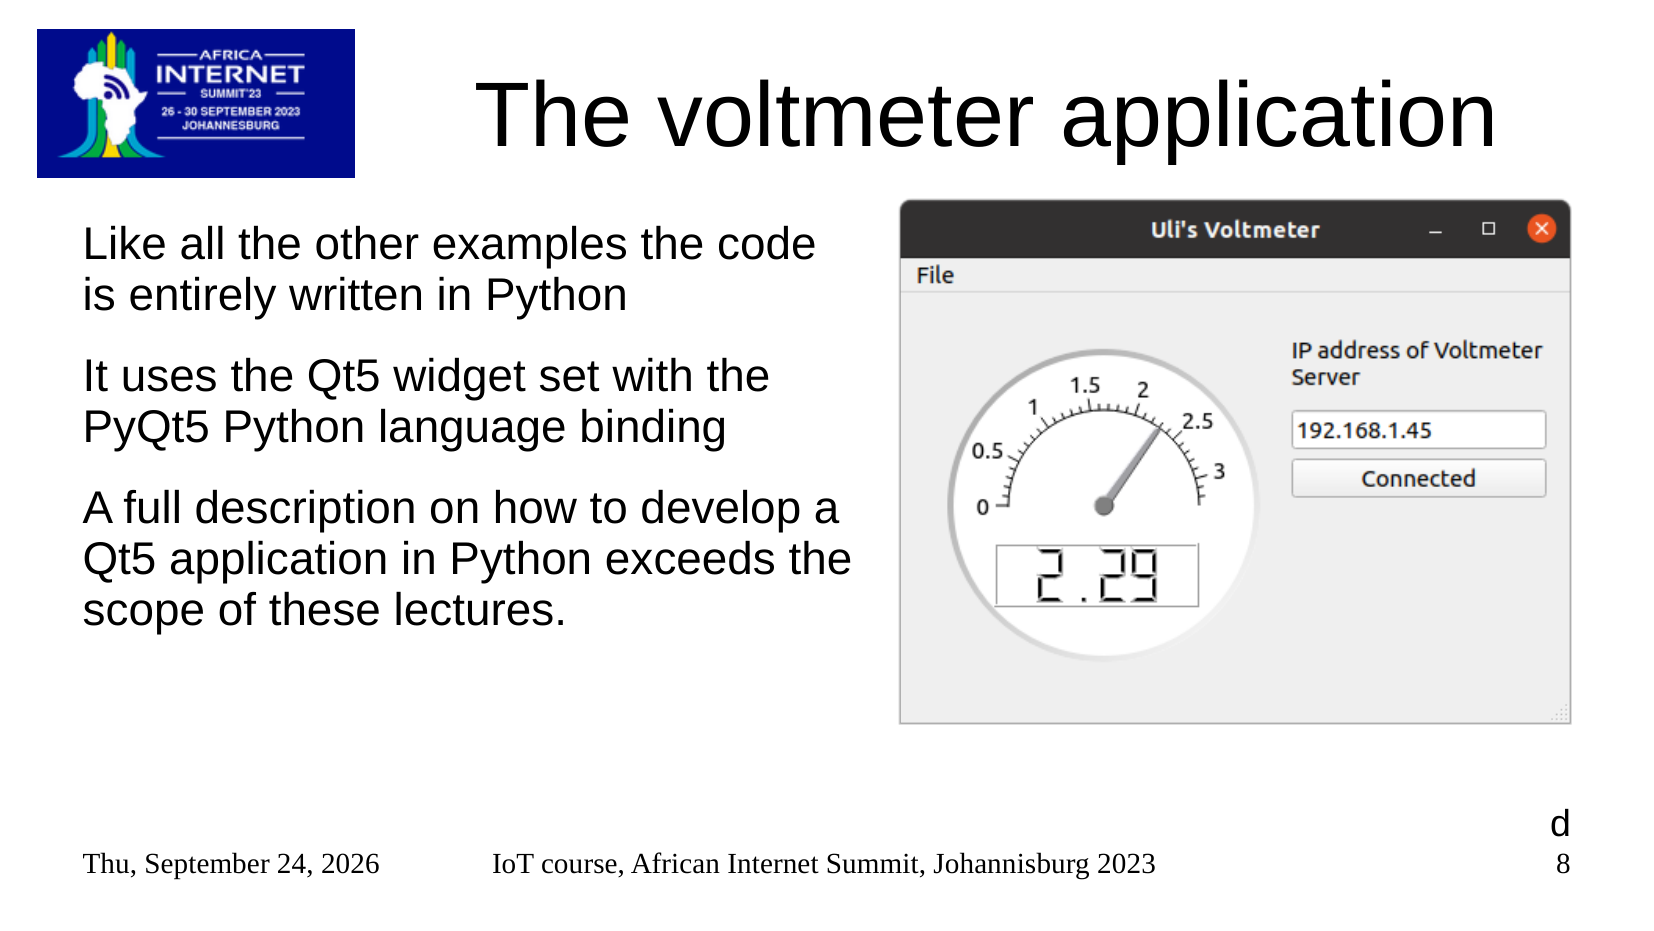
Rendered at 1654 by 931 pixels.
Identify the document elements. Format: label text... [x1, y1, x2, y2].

list Like all the other examples the code is entirely written in Python It uses the Qt5 widget set with the PyQt5 Python language binding A full description on how to develop a Qt5 application in Python exceeds the scope of these lectures. [82, 217, 857, 758]
title The voltmeter application [403, 37, 1571, 193]
text_box d [1535, 795, 1586, 853]
picture [37, 29, 355, 178]
picture [885, 188, 1586, 739]
